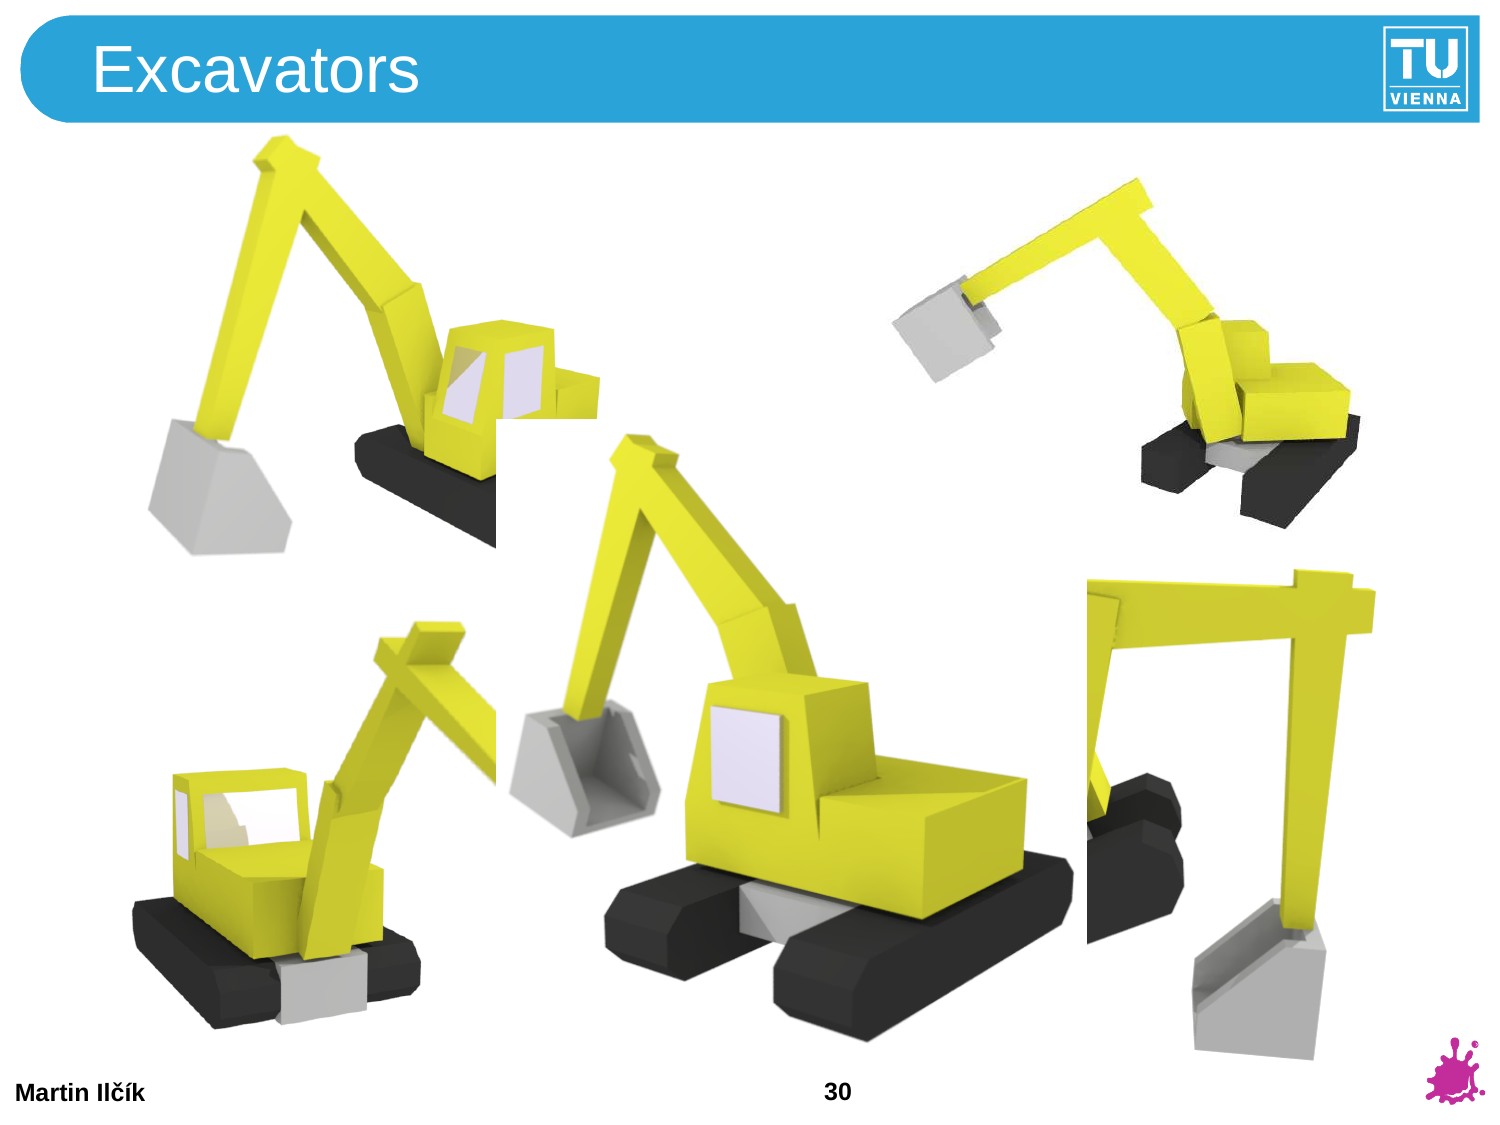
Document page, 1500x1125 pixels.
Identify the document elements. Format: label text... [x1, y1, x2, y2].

picture [116, 131, 1418, 1082]
text_box 43 [749, 1067, 927, 1117]
text_box Martin Ilčík [0, 1068, 617, 1117]
title Excavators [76, 7, 1350, 132]
